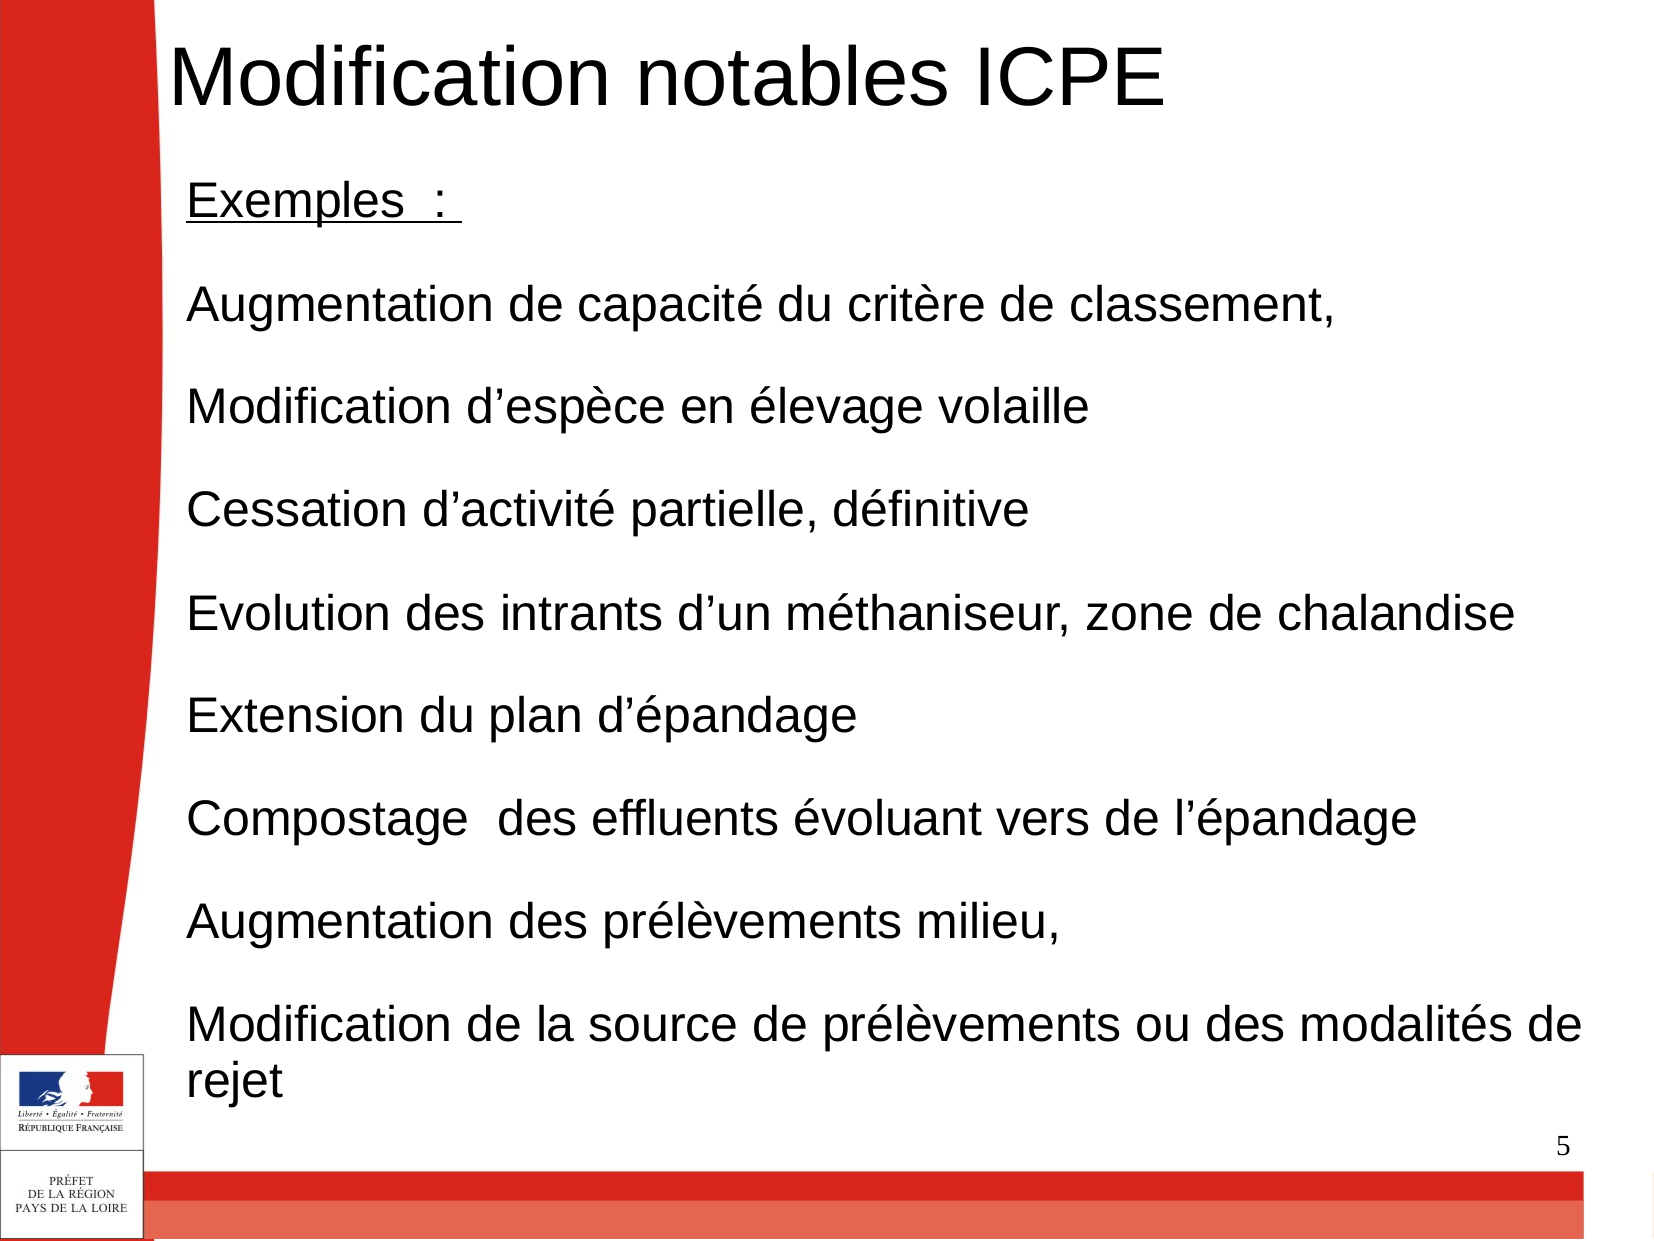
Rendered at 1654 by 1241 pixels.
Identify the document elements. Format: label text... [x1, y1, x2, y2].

picture [0, 0, 1654, 1241]
text_box Exemples : Augmentation de capacité du critère de classement, Modification d’espèce en élevage volaille Cessation d’activité partielle, définitive Evolution des intrants d’un méthaniseur, zone de chalandise Extension du plan d’épandage Compostage des effluents évoluant vers de l’épandage Augmentation des prélèvements milieu, Modification de la source de prélèvements ou des modalités de rejet [171, 165, 1625, 1219]
title Modification notables ICPE [153, 14, 1654, 178]
